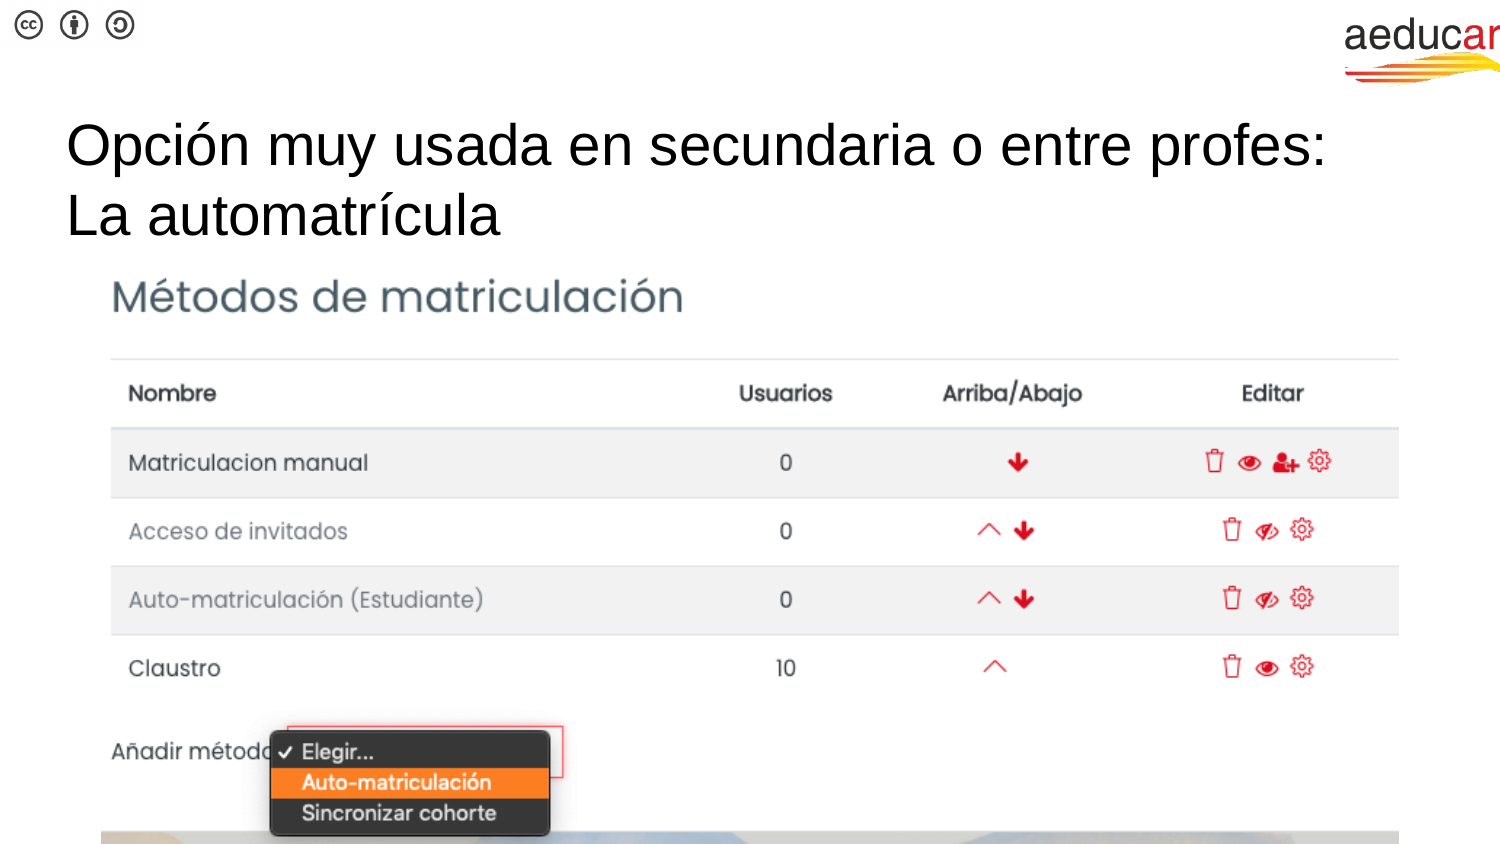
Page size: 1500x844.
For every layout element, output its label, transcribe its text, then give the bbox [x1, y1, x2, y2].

title Opción muy usada en secundaria o entre profes: La automatrícula [51, 92, 1428, 218]
picture [101, 267, 1399, 844]
picture [0, 0, 146, 48]
picture [1344, 0, 1500, 104]
